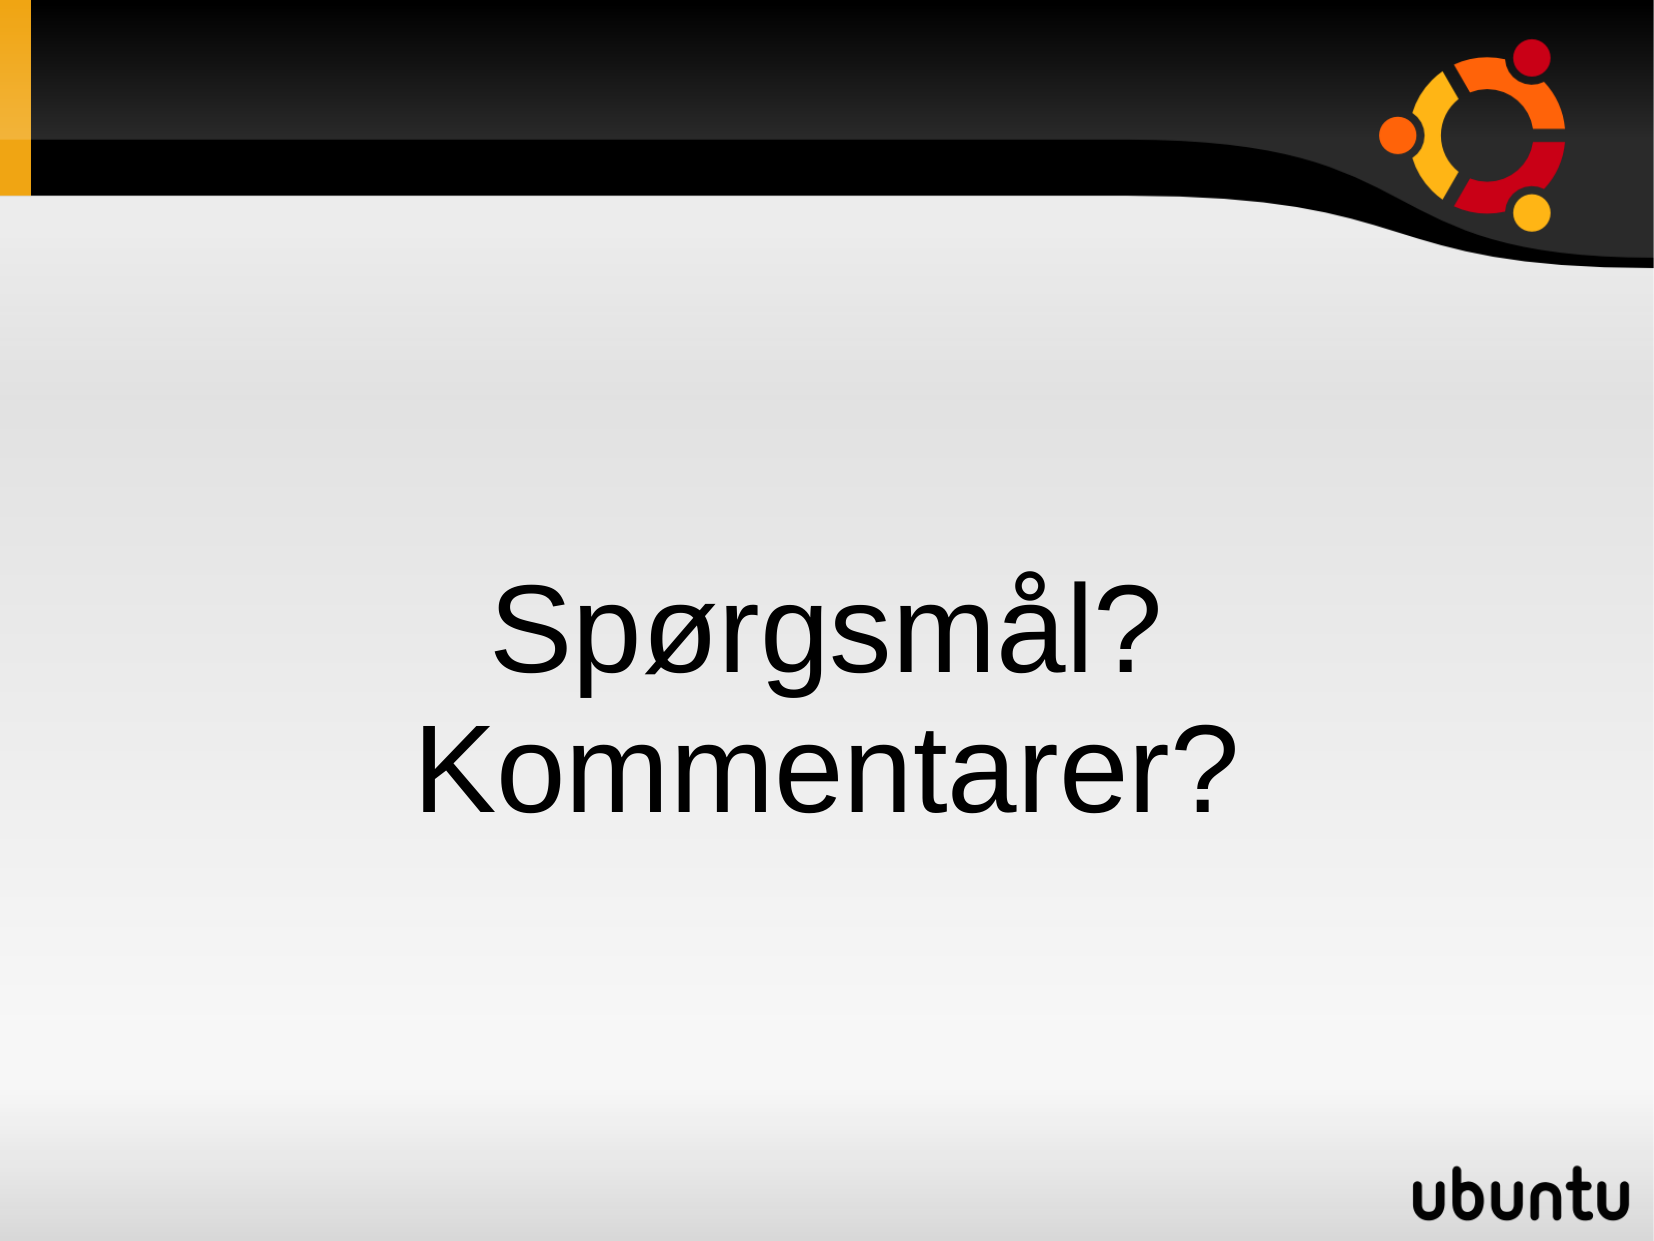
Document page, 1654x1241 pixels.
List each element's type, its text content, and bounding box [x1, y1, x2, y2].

picture [0, 0, 1654, 1241]
subtitle Spørgsmål? Kommentarer? [82, 290, 1571, 1109]
